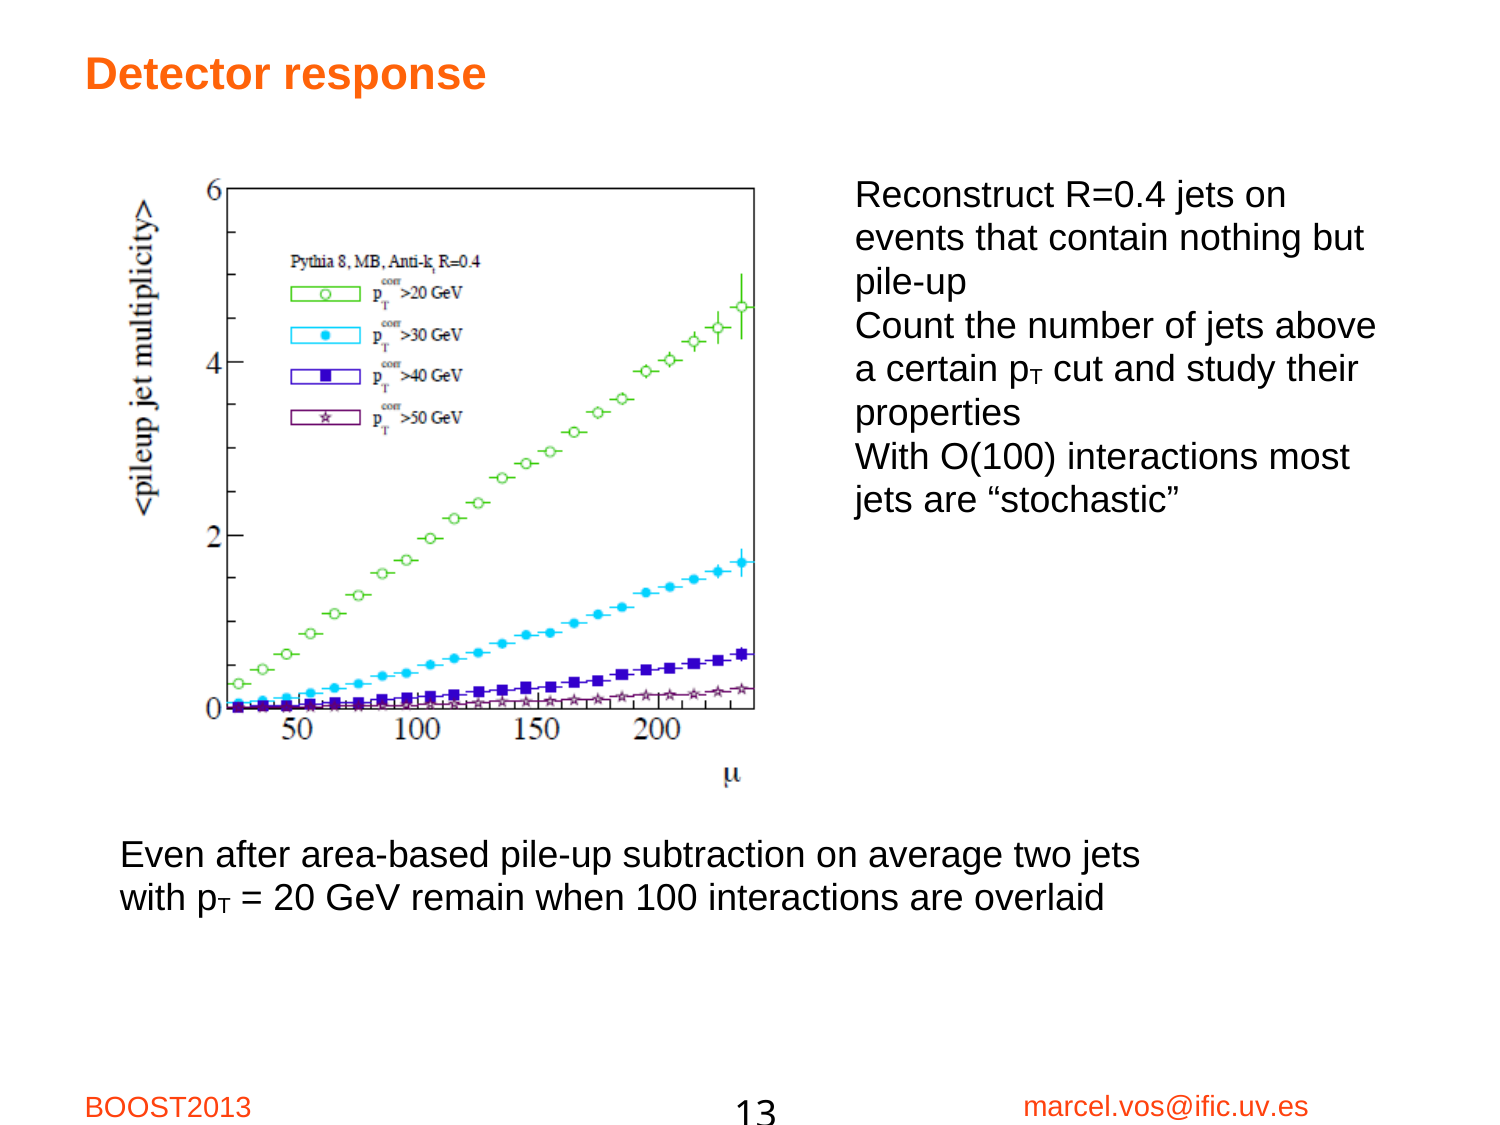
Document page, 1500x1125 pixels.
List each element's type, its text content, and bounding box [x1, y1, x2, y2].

picture [75, 152, 802, 811]
text_box Reconstruct R=0.4 jets on events that contain nothing but pile-up Count the number of jets above a certain pT cut and study their properties With O(100) interactions most jets are “stochastic” [840, 164, 1411, 542]
title Detector response [85, 26, 1259, 121]
text_box Even after area-based pile-up subtraction on average two jets with pT = 20 GeV remain when 100 interactions are overlaid [105, 825, 1231, 940]
